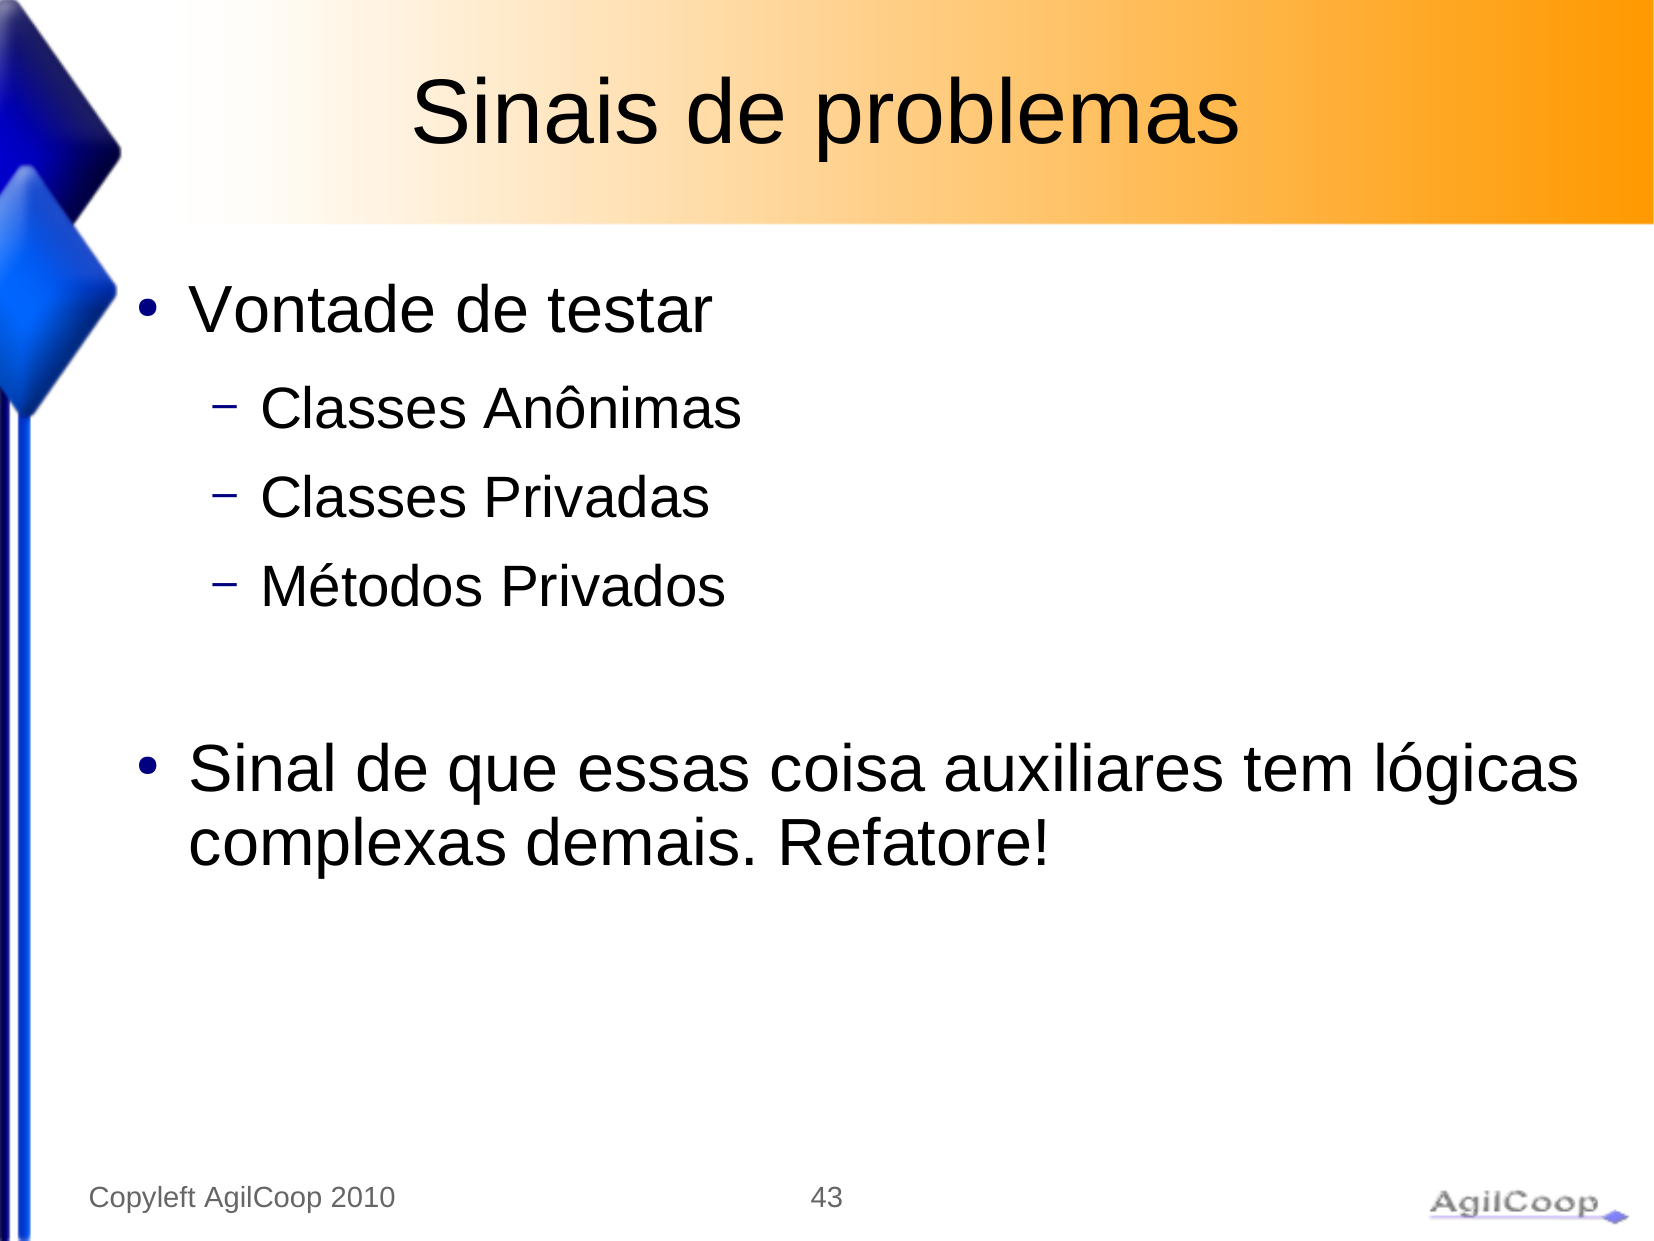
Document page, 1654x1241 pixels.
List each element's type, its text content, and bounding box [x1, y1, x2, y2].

list Vontade de testar Classes Anônimas Classes Privadas Métodos Privados Sinal de que essas coisa auxiliares tem lógicas complexas demais. Refatore! [118, 271, 1607, 1108]
picture [0, 0, 1654, 1241]
title Sinais de problemas [82, 8, 1571, 216]
